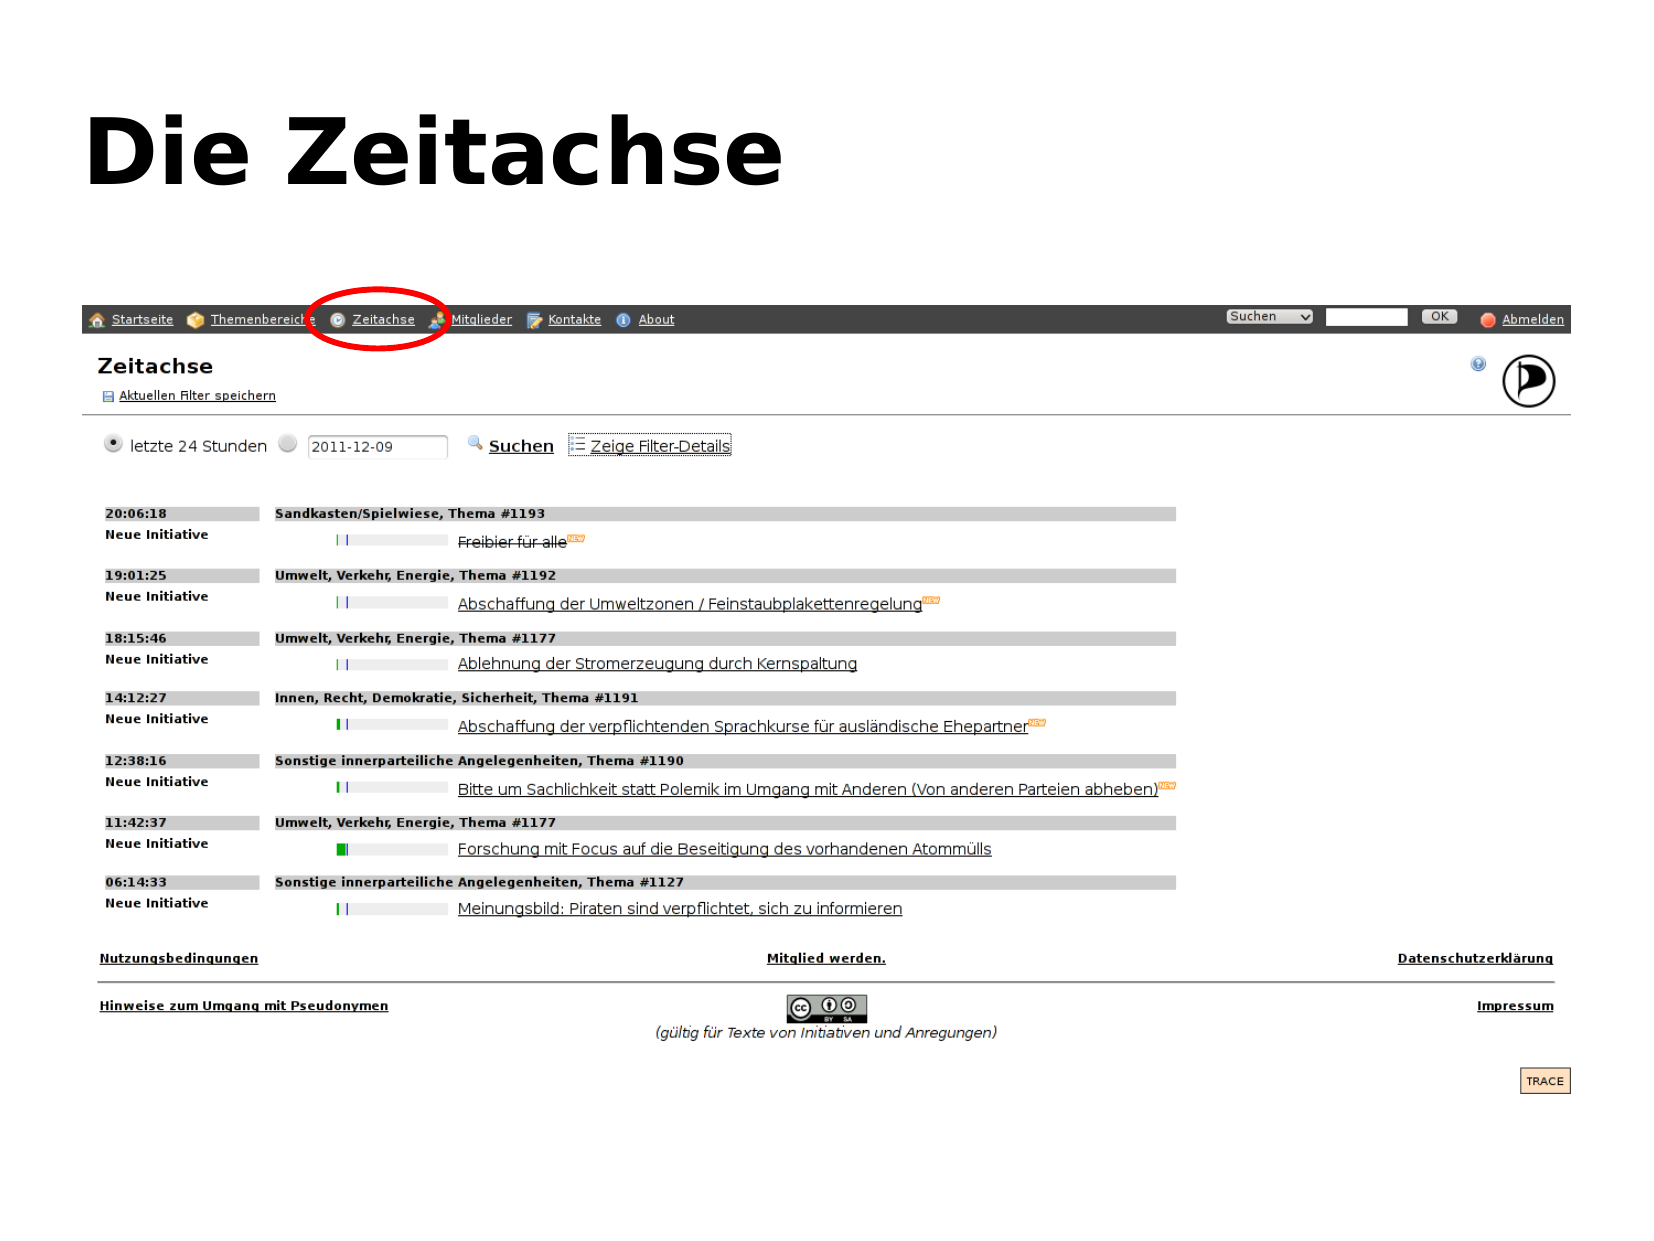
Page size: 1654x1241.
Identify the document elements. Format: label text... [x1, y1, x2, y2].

picture [82, 305, 1571, 1094]
picture [311, 305, 445, 345]
title Die Zeitachse [82, 49, 1571, 257]
